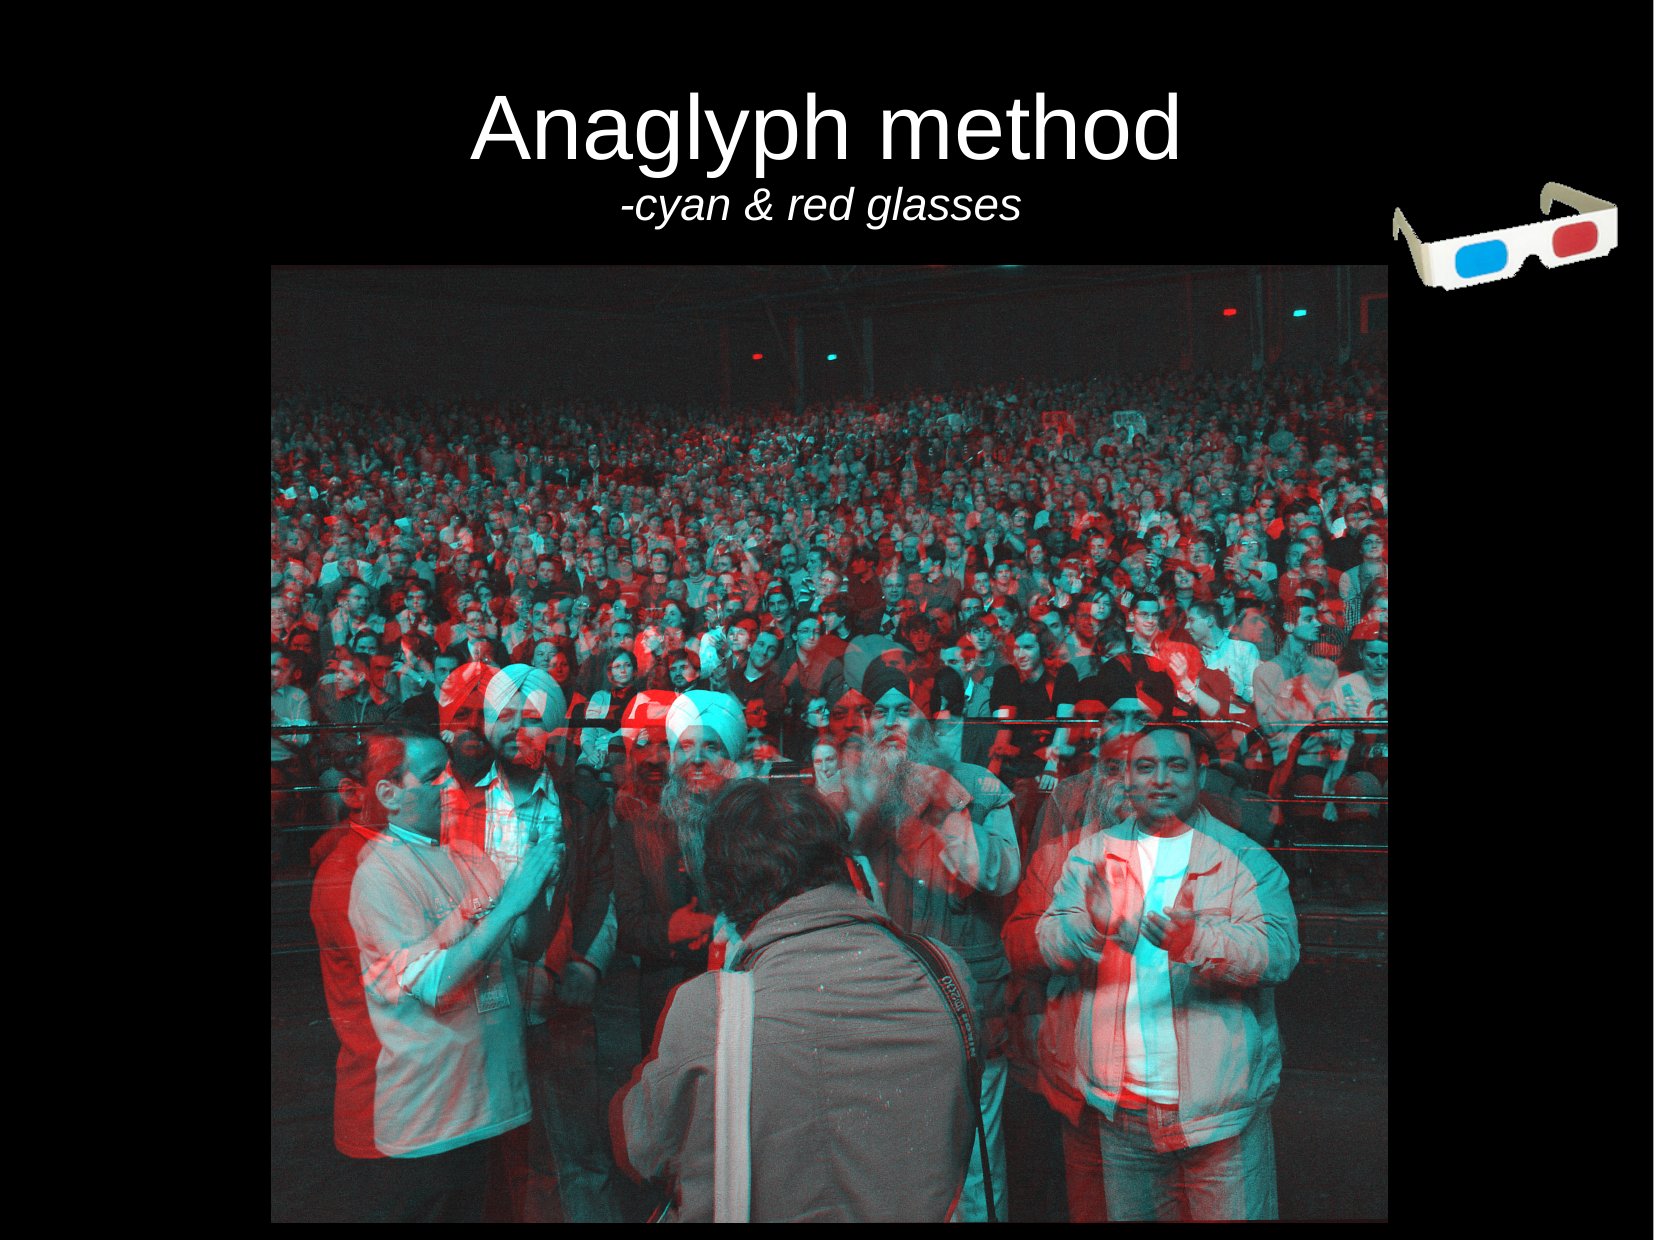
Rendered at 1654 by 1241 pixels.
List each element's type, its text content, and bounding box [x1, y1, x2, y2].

title Anaglyph method -cyan & red glasses [83, 59, 1572, 247]
picture [271, 176, 1625, 1223]
